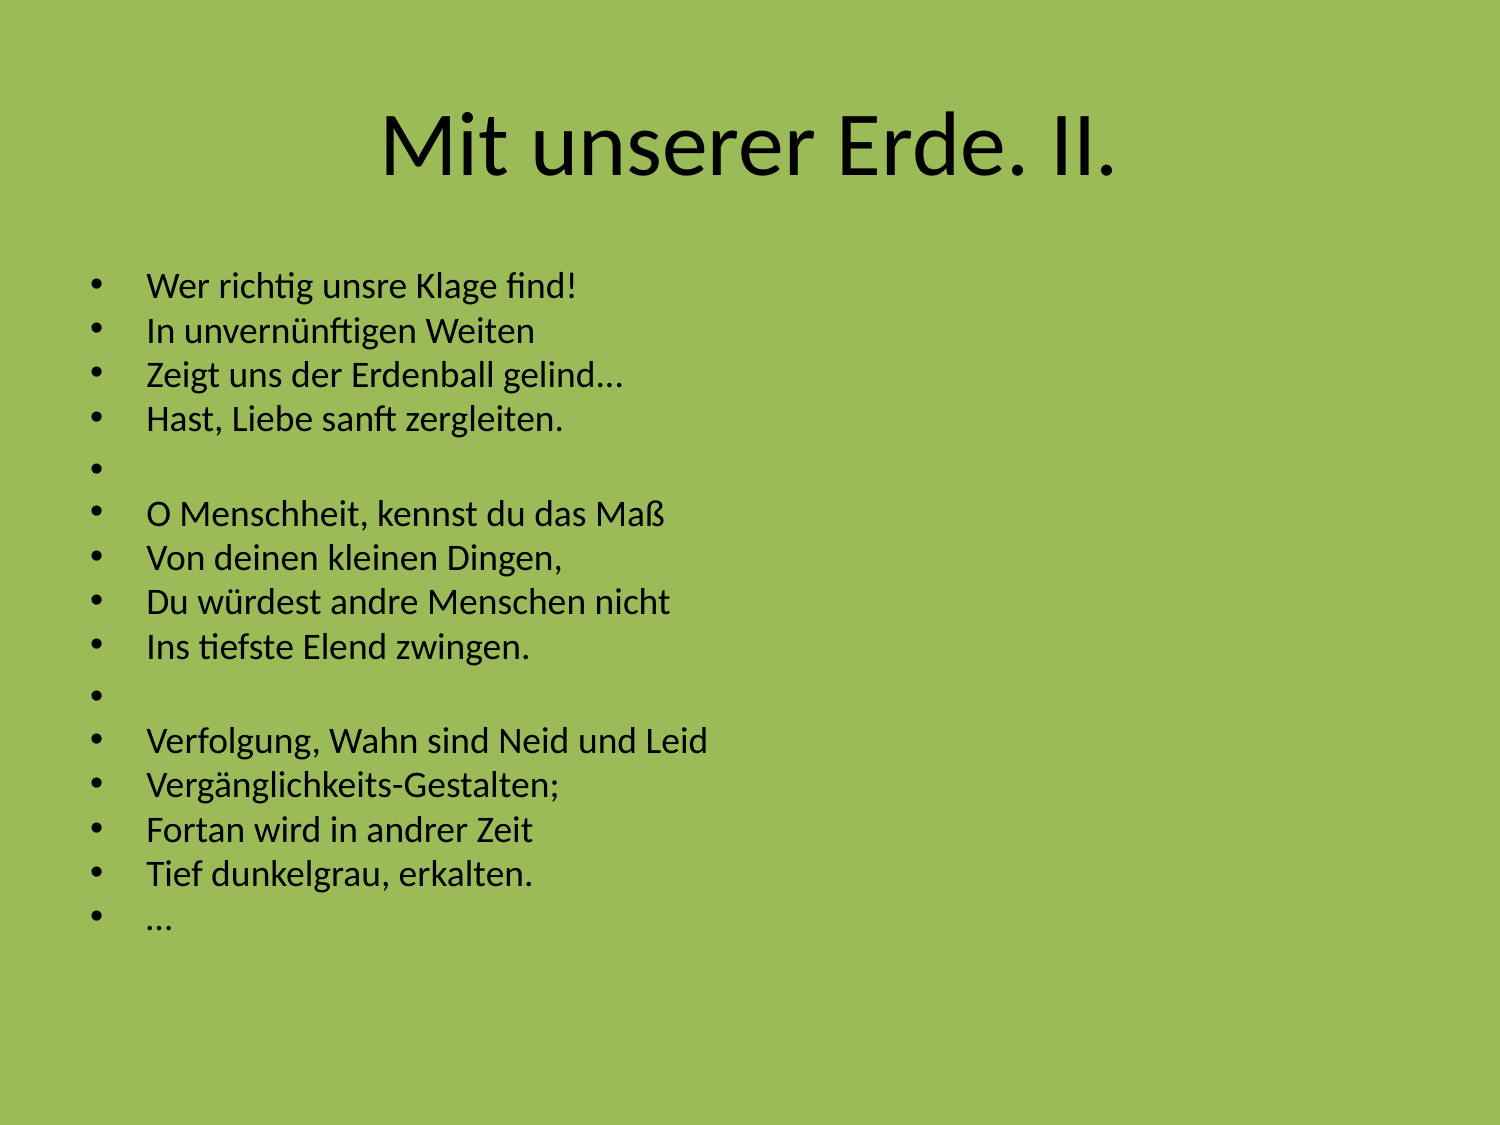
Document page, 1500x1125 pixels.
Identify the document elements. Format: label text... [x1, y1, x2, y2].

title Mit unserer Erde. II. [75, 45, 1426, 233]
list Wer richtig unsre Klage find! In unvernünftigen Weiten Zeigt uns der Erdenball gelind... Hast, Liebe sanft zergleiten. O Menschheit, kennst du das Maß Von deinen kleinen Dingen, Du würdest andre Menschen nicht Ins tiefste Elend zwingen. Verfolgung, Wahn sind Neid und Leid Vergänglichkeits-Gestalten; Fortan wird in andrer Zeit Tief dunkelgrau, erkalten. … [75, 262, 1426, 1005]
